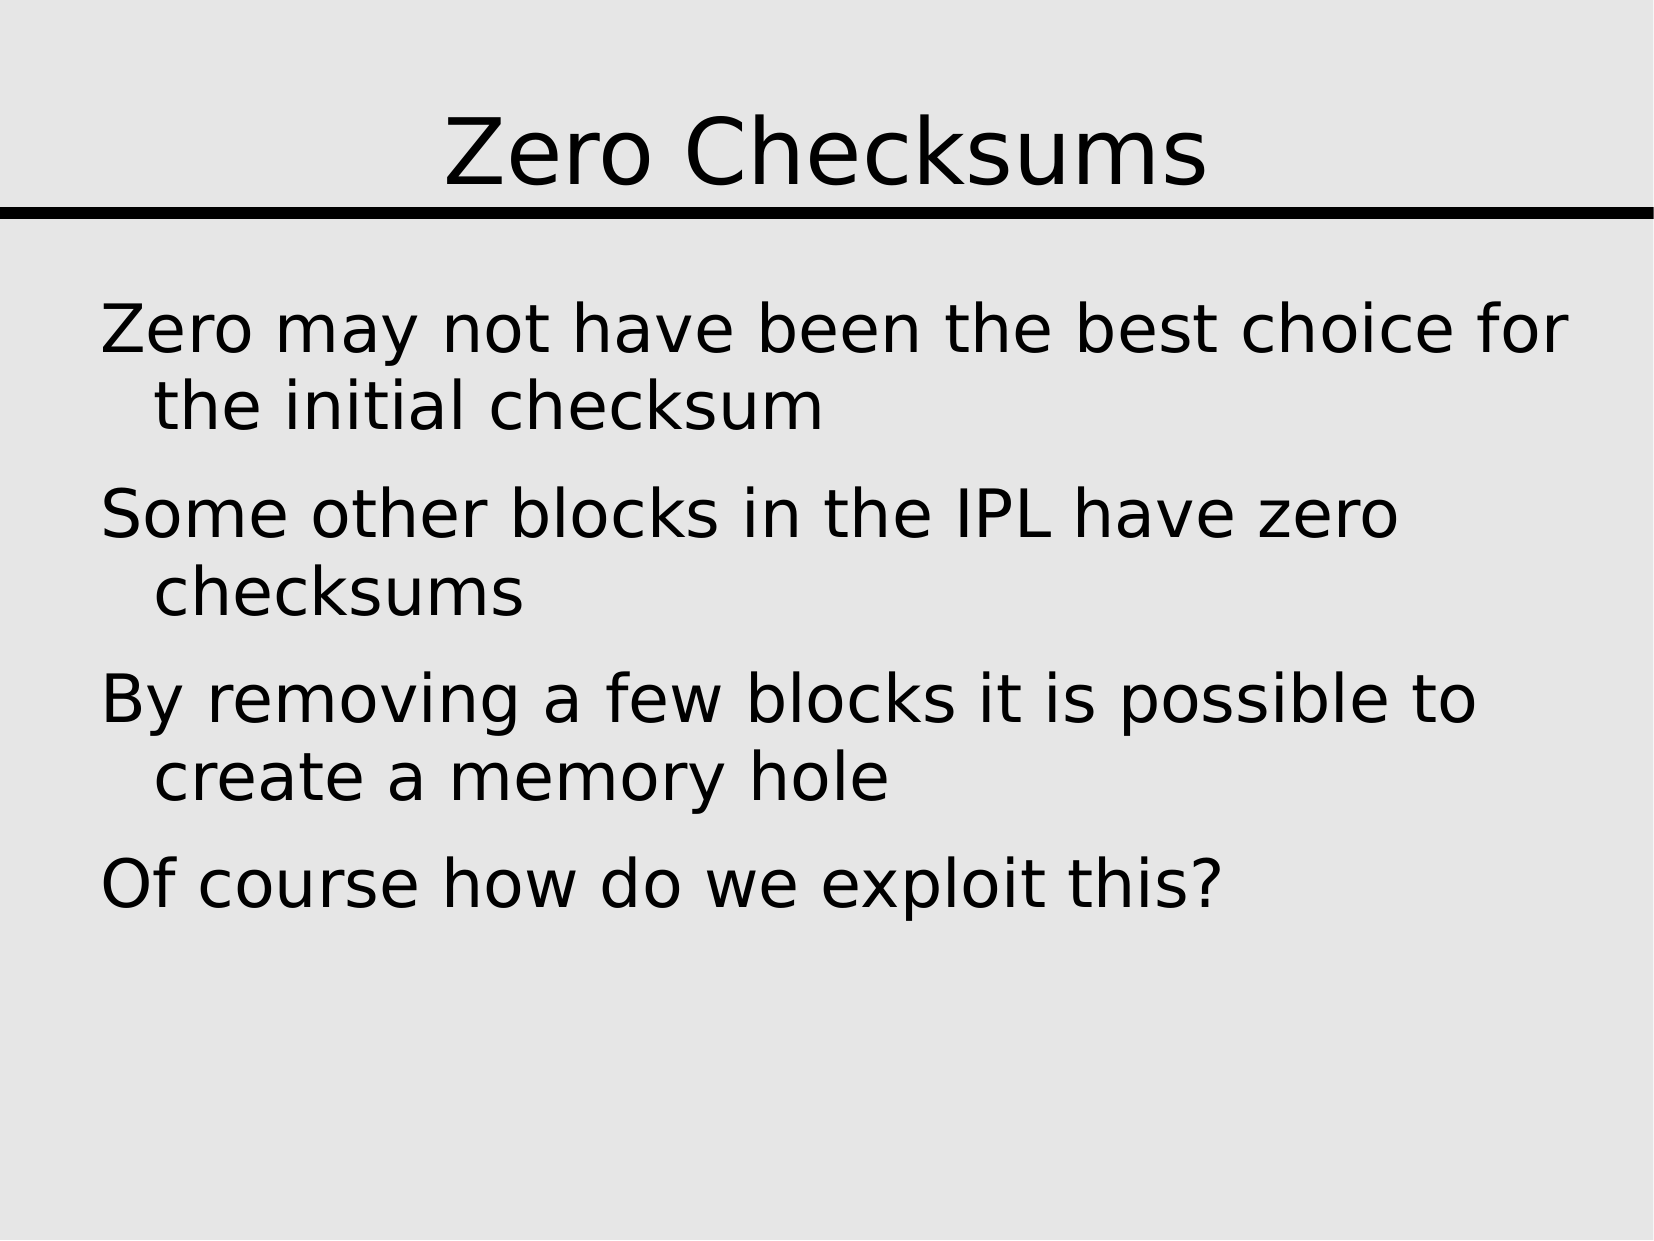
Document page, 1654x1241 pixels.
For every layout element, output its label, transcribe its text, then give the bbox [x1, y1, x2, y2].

list Zero may not have been the best choice for the initial checksum Some other blocks in the IPL have zero checksums By removing a few blocks it is possible to create a memory hole Of course how do we exploit this? [82, 290, 1571, 1094]
title Zero Checksums [82, 56, 1571, 250]
